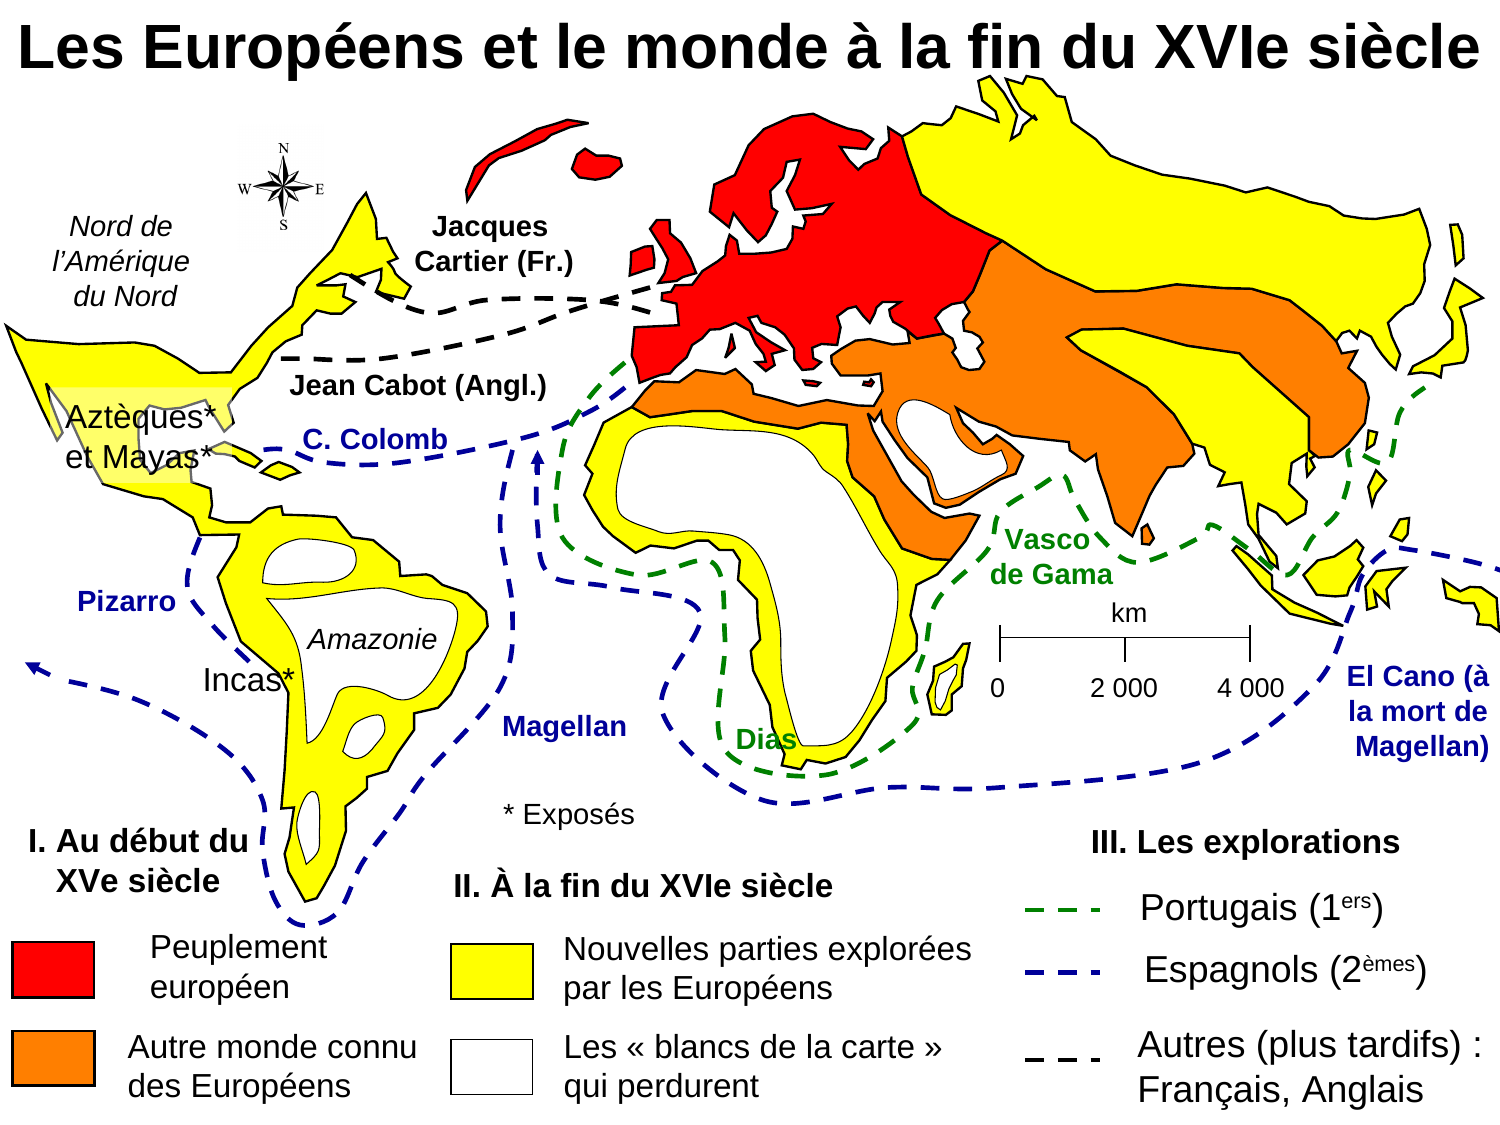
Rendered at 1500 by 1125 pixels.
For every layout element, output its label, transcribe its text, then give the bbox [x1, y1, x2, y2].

text_box Jacques Cartier (Fr.) [399, 199, 590, 286]
text_box Magellan [487, 699, 643, 751]
text_box Nouvelles parties explorées par les Européens [548, 919, 997, 1015]
text_box 2 000 [1075, 662, 1173, 711]
text_box Portugais (1ers) [1125, 874, 1400, 936]
text_box I. Au début du XVe siècle [13, 811, 274, 907]
text_box 4 000 [1202, 662, 1300, 711]
text_box [629, 246, 655, 276]
text_box Espagnols (2èmes) [1129, 937, 1443, 998]
text_box [1232, 546, 1344, 626]
text_box [1141, 524, 1154, 545]
text_box Autres (plus tardifs) : Français, Anglais [1122, 1012, 1500, 1118]
picture [237, 124, 324, 252]
text_box [451, 944, 533, 999]
text_box [12, 662, 63, 688]
text_box [650, 219, 697, 284]
text_box [1409, 278, 1483, 378]
text_box Incas* [187, 649, 311, 706]
text_box Nord de l’Amérique du Nord [37, 199, 214, 321]
text_box [725, 333, 735, 358]
text_box [451, 1039, 533, 1095]
text_box [1366, 430, 1378, 450]
text_box Peuplement européen [135, 917, 352, 1013]
text_box [1365, 567, 1406, 610]
text_box Les « blancs de la carte » qui perdurent [548, 1017, 968, 1113]
title Les Européens et le monde à la fin du XVIe siècle [0, 0, 1500, 89]
text_box [927, 643, 970, 715]
text_box [1303, 540, 1364, 597]
text_box [12, 941, 94, 998]
text_box [571, 148, 622, 180]
text_box El Cano (à la mort de Magellan) [1331, 649, 1500, 771]
text_box [1368, 470, 1387, 506]
text_box Autre monde connu des Européens [113, 1017, 443, 1113]
text_box [12, 1030, 95, 1086]
text_box [1390, 517, 1410, 542]
text_box [863, 379, 874, 387]
text_box [1450, 224, 1464, 266]
text_box Aztèques* et Mayas* [50, 387, 232, 483]
text_box [260, 461, 300, 480]
text_box [6, 192, 411, 426]
text_box Dias [720, 712, 813, 763]
text_box [803, 380, 821, 387]
text_box 0 [975, 662, 1021, 711]
text_box Amazonie [287, 612, 441, 663]
text_box Jean Cabot (Angl.) [274, 358, 563, 410]
text_box * Exposés [488, 787, 651, 838]
text_box Pizarro [62, 574, 192, 626]
text_box [781, 763, 805, 770]
text_box III. Les explorations [1075, 812, 1416, 868]
text_box [232, 445, 262, 468]
text_box [466, 119, 589, 199]
text_box Vasco de Gama [974, 512, 1129, 598]
text_box [1442, 579, 1499, 632]
text_box [584, 89, 1431, 764]
text_box km [1096, 587, 1163, 636]
text_box C. Colomb [287, 412, 464, 463]
text_box [102, 483, 488, 902]
text_box II. À la fin du XVIe siècle [438, 856, 850, 913]
